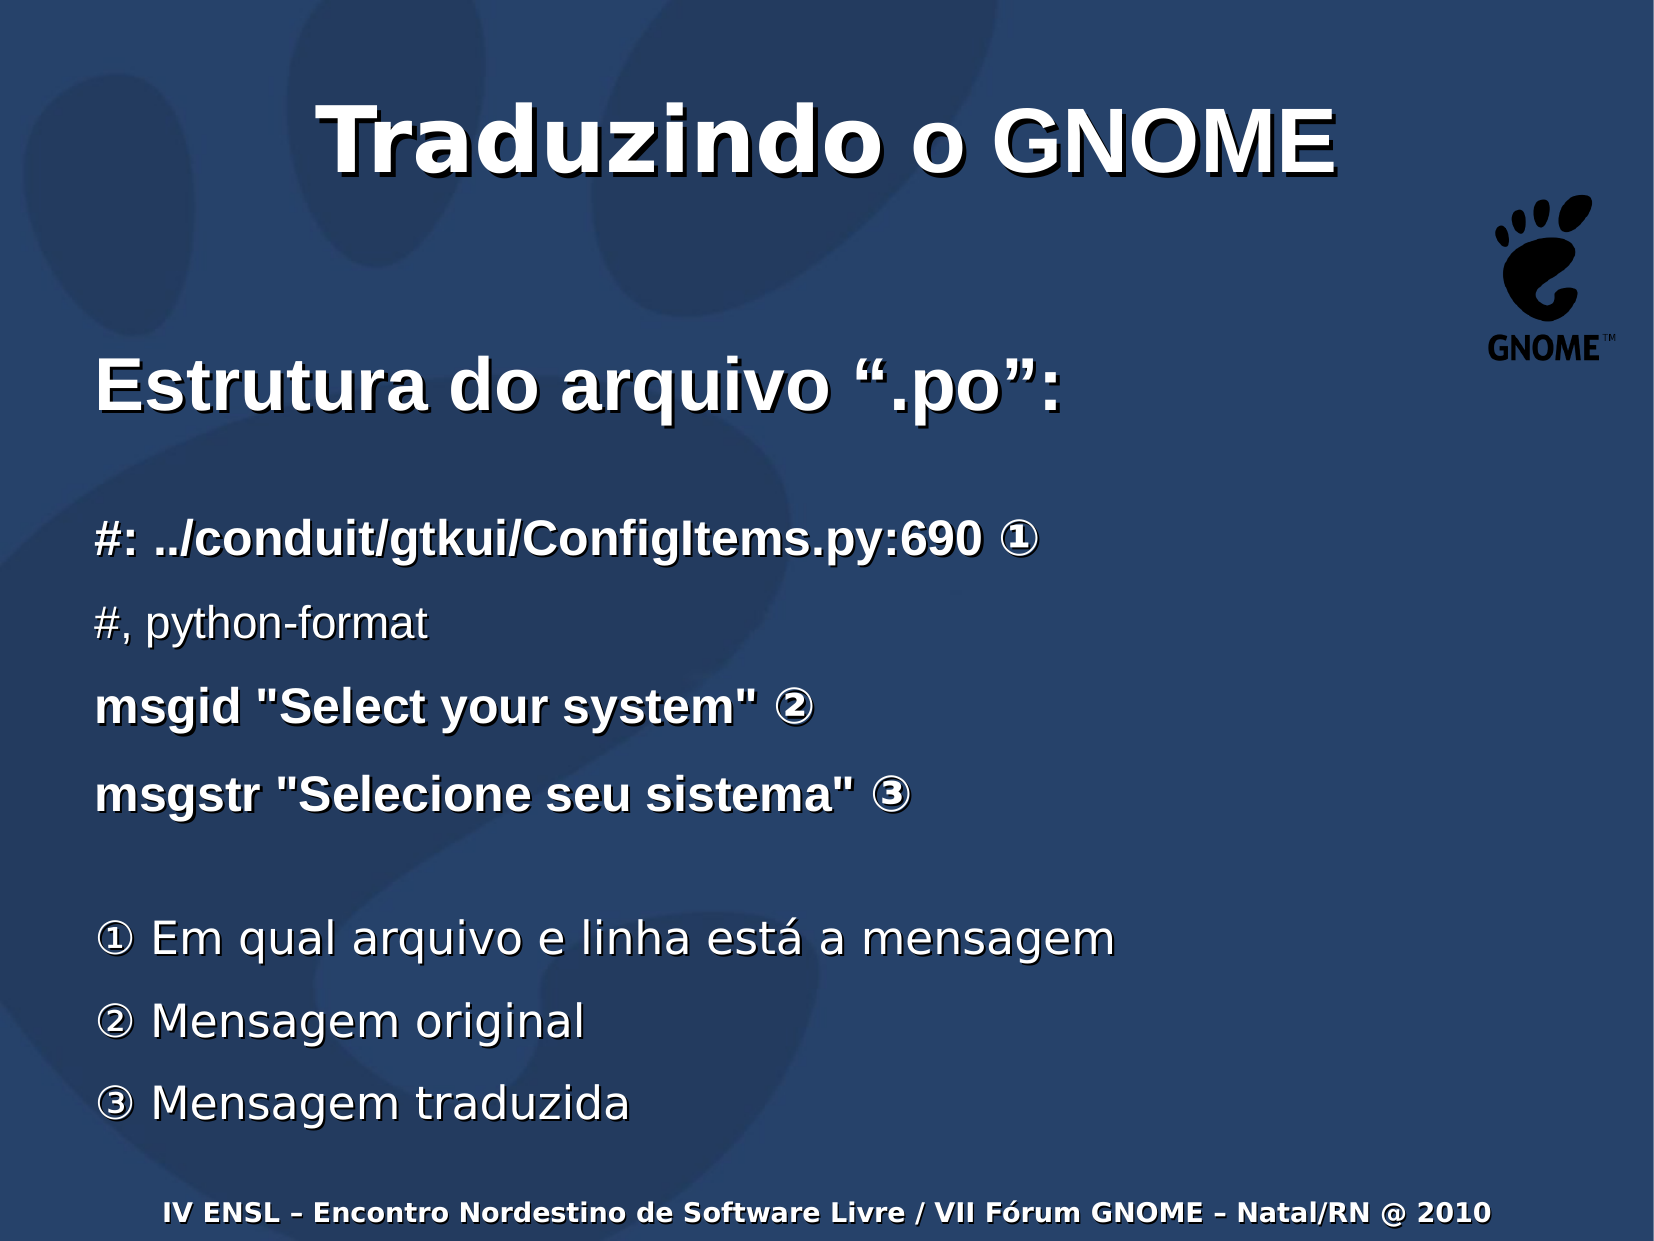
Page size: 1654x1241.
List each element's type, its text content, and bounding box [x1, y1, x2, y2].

list Estrutura do arquivo “.po”: #: ../conduit/gtkui/ConfigItems.py:690 ① #, python-format msgid "Select your system" ② msgstr "Selecione seu sistema" ③ ① Em qual arquivo e linha está a mensagem ② Mensagem original ③ Mensagem traduzida [76, 342, 1566, 1145]
picture [0, 0, 1654, 1145]
title IV ENSL – Encontro Nordestino de Software Livre / VII Fórum GNOME – Natal/RN @ 2010 [0, 1145, 1654, 1241]
title Traduzindo o GNOME [82, 45, 1571, 238]
